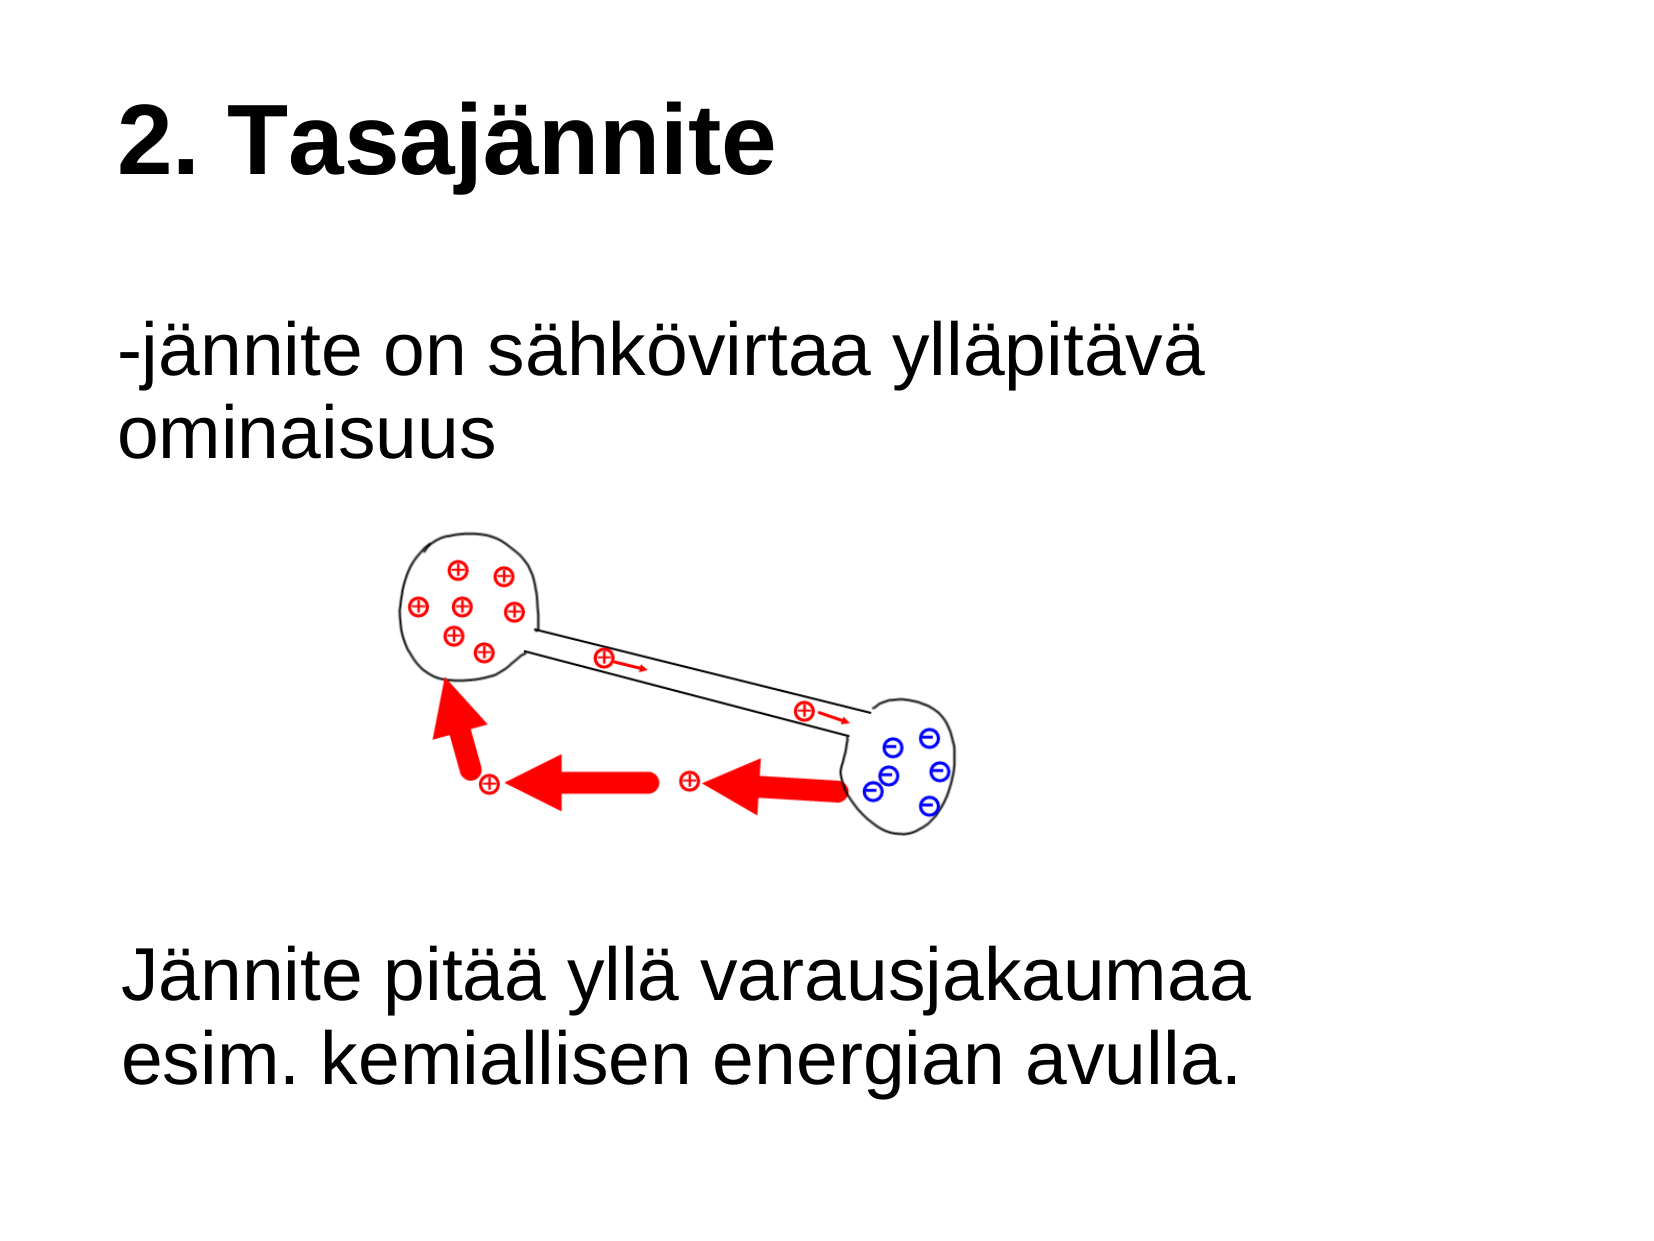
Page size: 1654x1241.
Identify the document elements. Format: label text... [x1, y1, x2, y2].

picture [354, 472, 1010, 884]
text_box Jännite pitää yllä varausjakaumaa esim. kemiallisen energian avulla. [106, 921, 1465, 1158]
text_box 2. Tasajännite -jännite on sähkövirtaa ylläpitävä ominaisuus [102, 70, 1548, 562]
